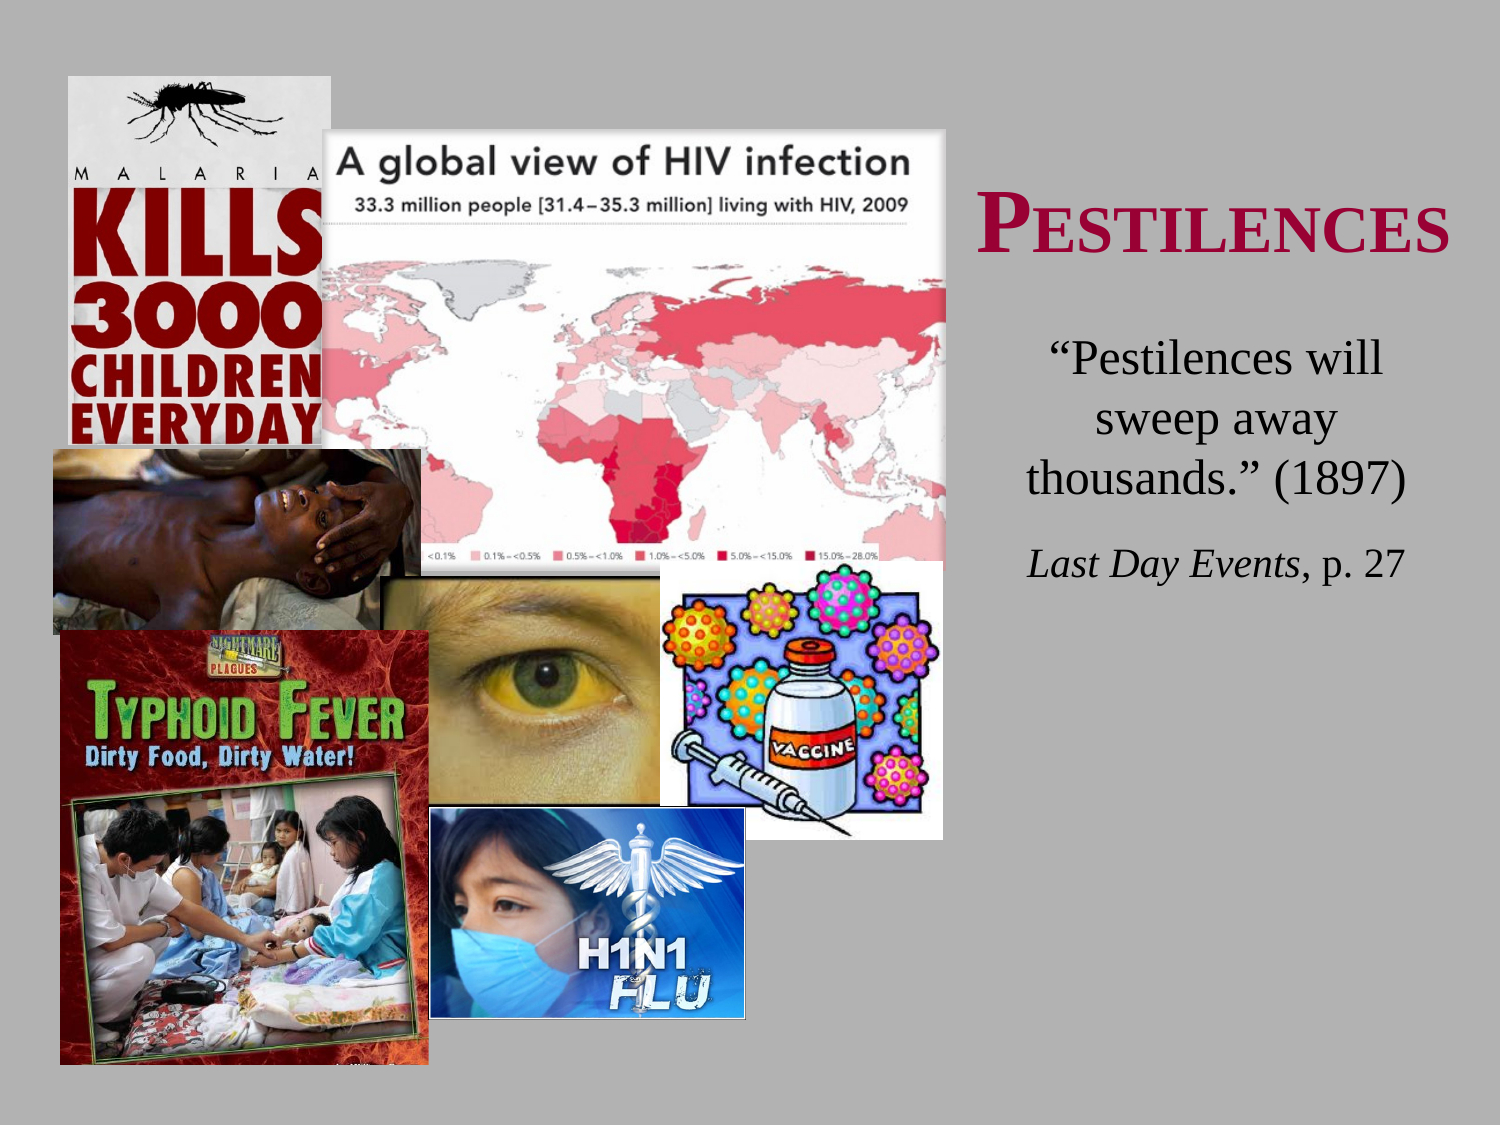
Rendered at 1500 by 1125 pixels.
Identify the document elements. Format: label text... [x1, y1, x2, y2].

picture [53, 76, 946, 1066]
text_box PESTILENCES [954, 153, 1474, 280]
text_box “Pestilences will sweep away thousands.” (1897) Last Day Events, p. 27 [969, 317, 1465, 594]
